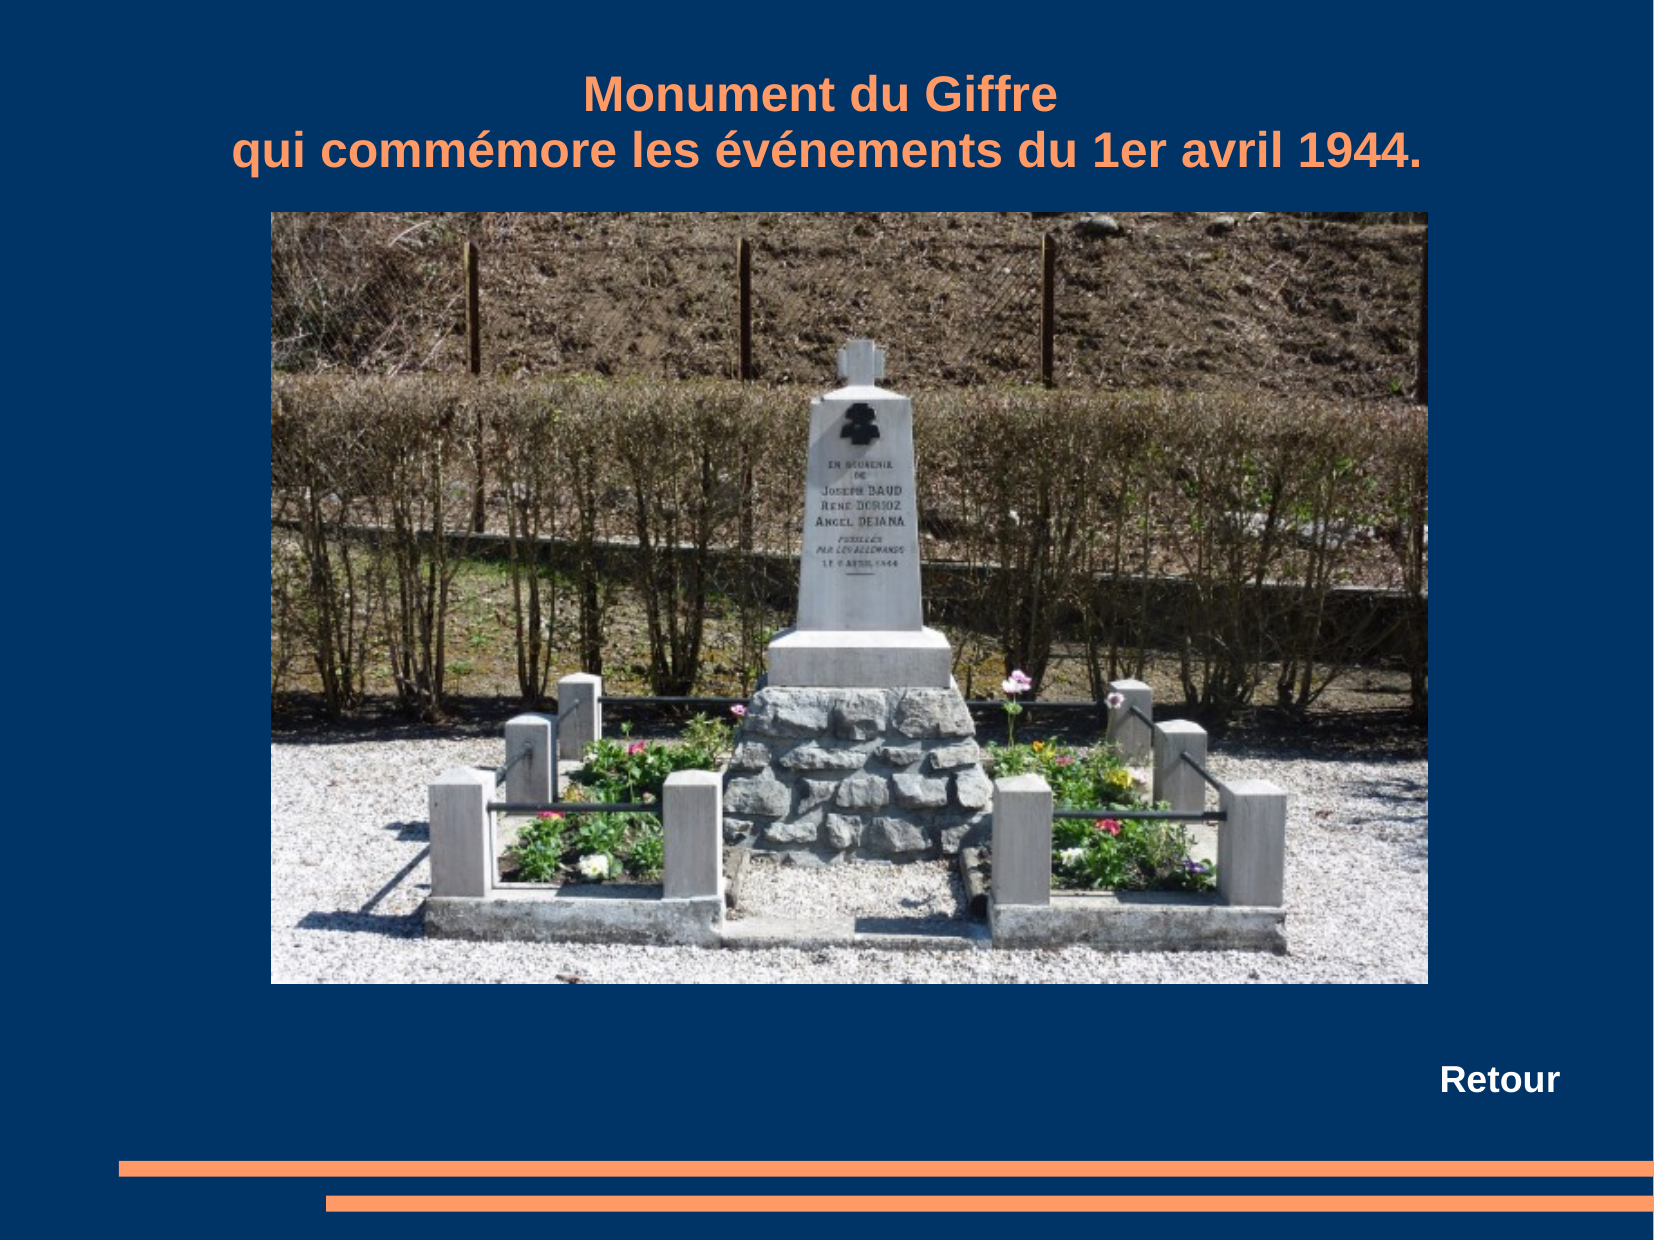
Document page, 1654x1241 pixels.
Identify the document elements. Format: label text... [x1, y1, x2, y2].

picture [271, 212, 1428, 984]
text_box Retour [1393, 1051, 1607, 1123]
title Monument du Giffre qui commémore les événements du 1er avril 1944. [121, 46, 1534, 254]
